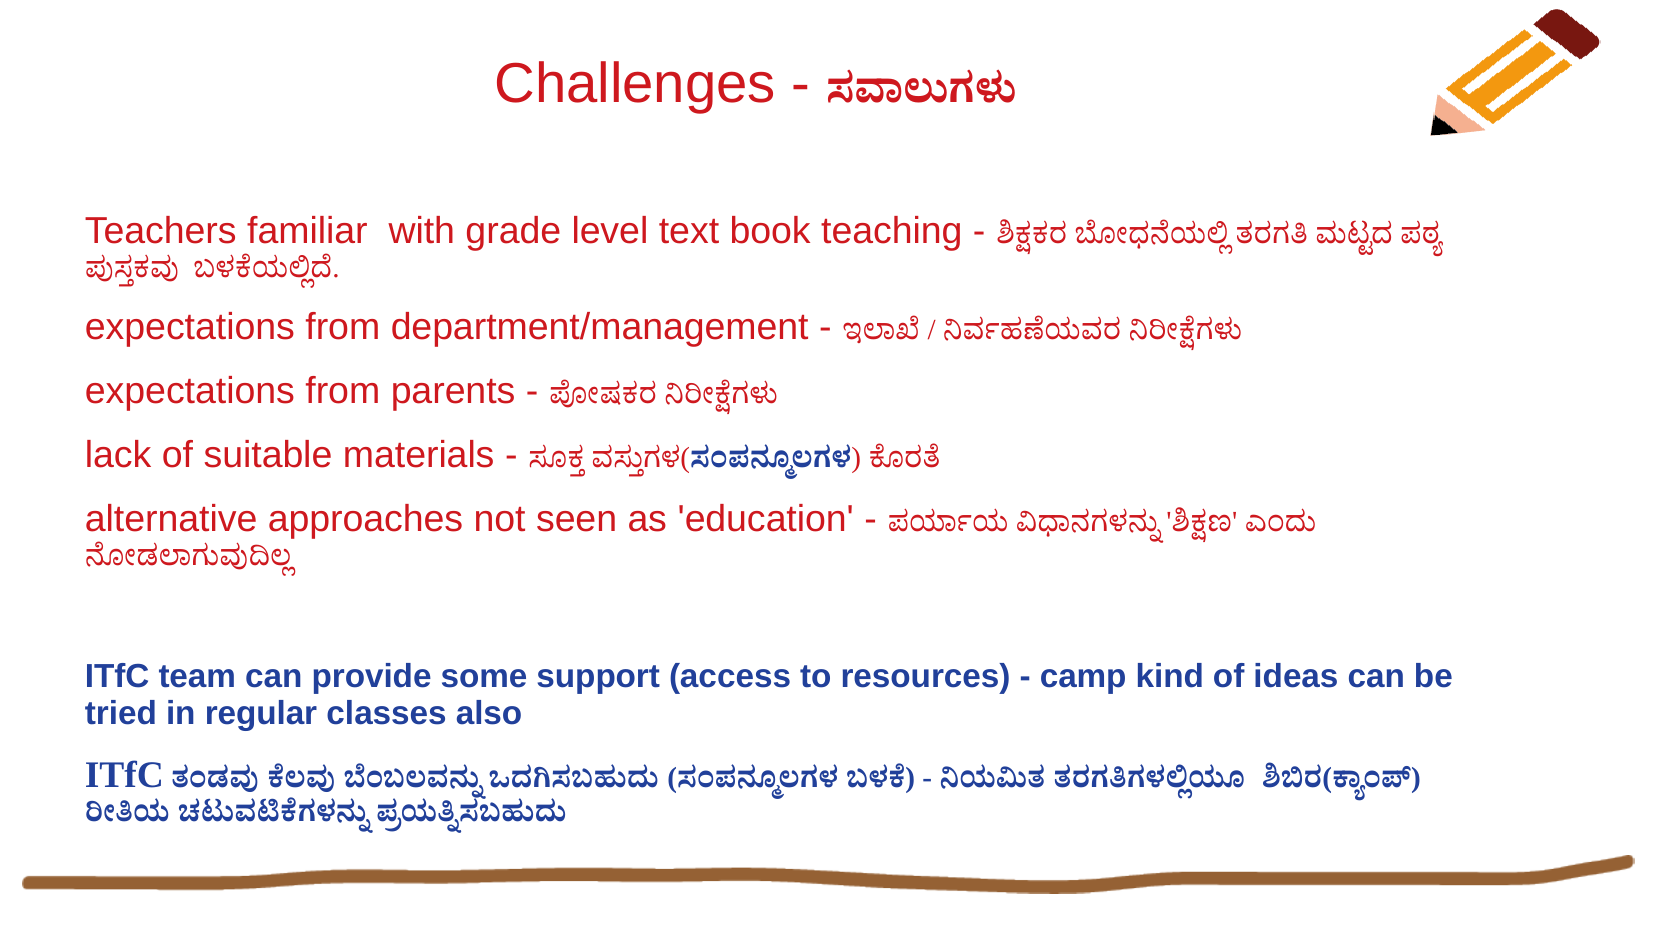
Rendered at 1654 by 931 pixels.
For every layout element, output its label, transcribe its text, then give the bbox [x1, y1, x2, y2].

picture [1479, 855, 1635, 894]
list Teachers familiar with grade level text book teaching - ಶಿಕ್ಷಕರ ಬೋಧನೆಯಲ್ಲಿ ತರಗತಿ ಮಟ್ಟದ ಪಠ್ಯ ಪುಸ್ತಕವು ಬಳಕೆಯಲ್ಲಿದೆ. expectations from department/management - ಇಲಾಖೆ / ನಿರ್ವಹಣೆಯವರ ನಿರೀಕ್ಷೆಗಳು expectations from parents - ಪೋಷಕರ ನಿರೀಕ್ಷೆಗಳು lack of suitable materials - ಸೂಕ್ತ ವಸ್ತುಗಳ(ಸಂಪನ್ಮೂಲಗಳ) ಕೊರತೆ alternative approaches not seen as 'education' - ಪರ್ಯಾಯ ವಿಧಾನಗಳನ್ನು 'ಶಿಕ್ಷಣ' ಎಂದು ನೋಡಲಾಗುವುದಿಲ್ಲ ITfC team can provide some support (access to resources) - camp kind of ideas can be tried in regular classes also ITfC ತಂಡವು ಕೆಲವು ಬೆಂಬಲವನ್ನು ಒದಗಿಸಬಹುದು (ಸಂಪನ್ಮೂಲಗಳ ಬಳಕೆ) - ನಿಯಮಿತ ತರಗತಿಗಳಲ್ಲಿಯೂ ಶಿಬಿರ(ಕ್ಯಾಂಪ್) ರೀತಿಯ ಚಟುವಟಿಕೆಗಳನ್ನು ಪ್ರಯತ್ನಿಸಬಹುದು [84, 209, 1479, 922]
title Challenges - ಸವಾಲುಗಳು [82, 37, 1430, 129]
picture [22, 855, 84, 894]
picture [1430, 9, 1601, 136]
